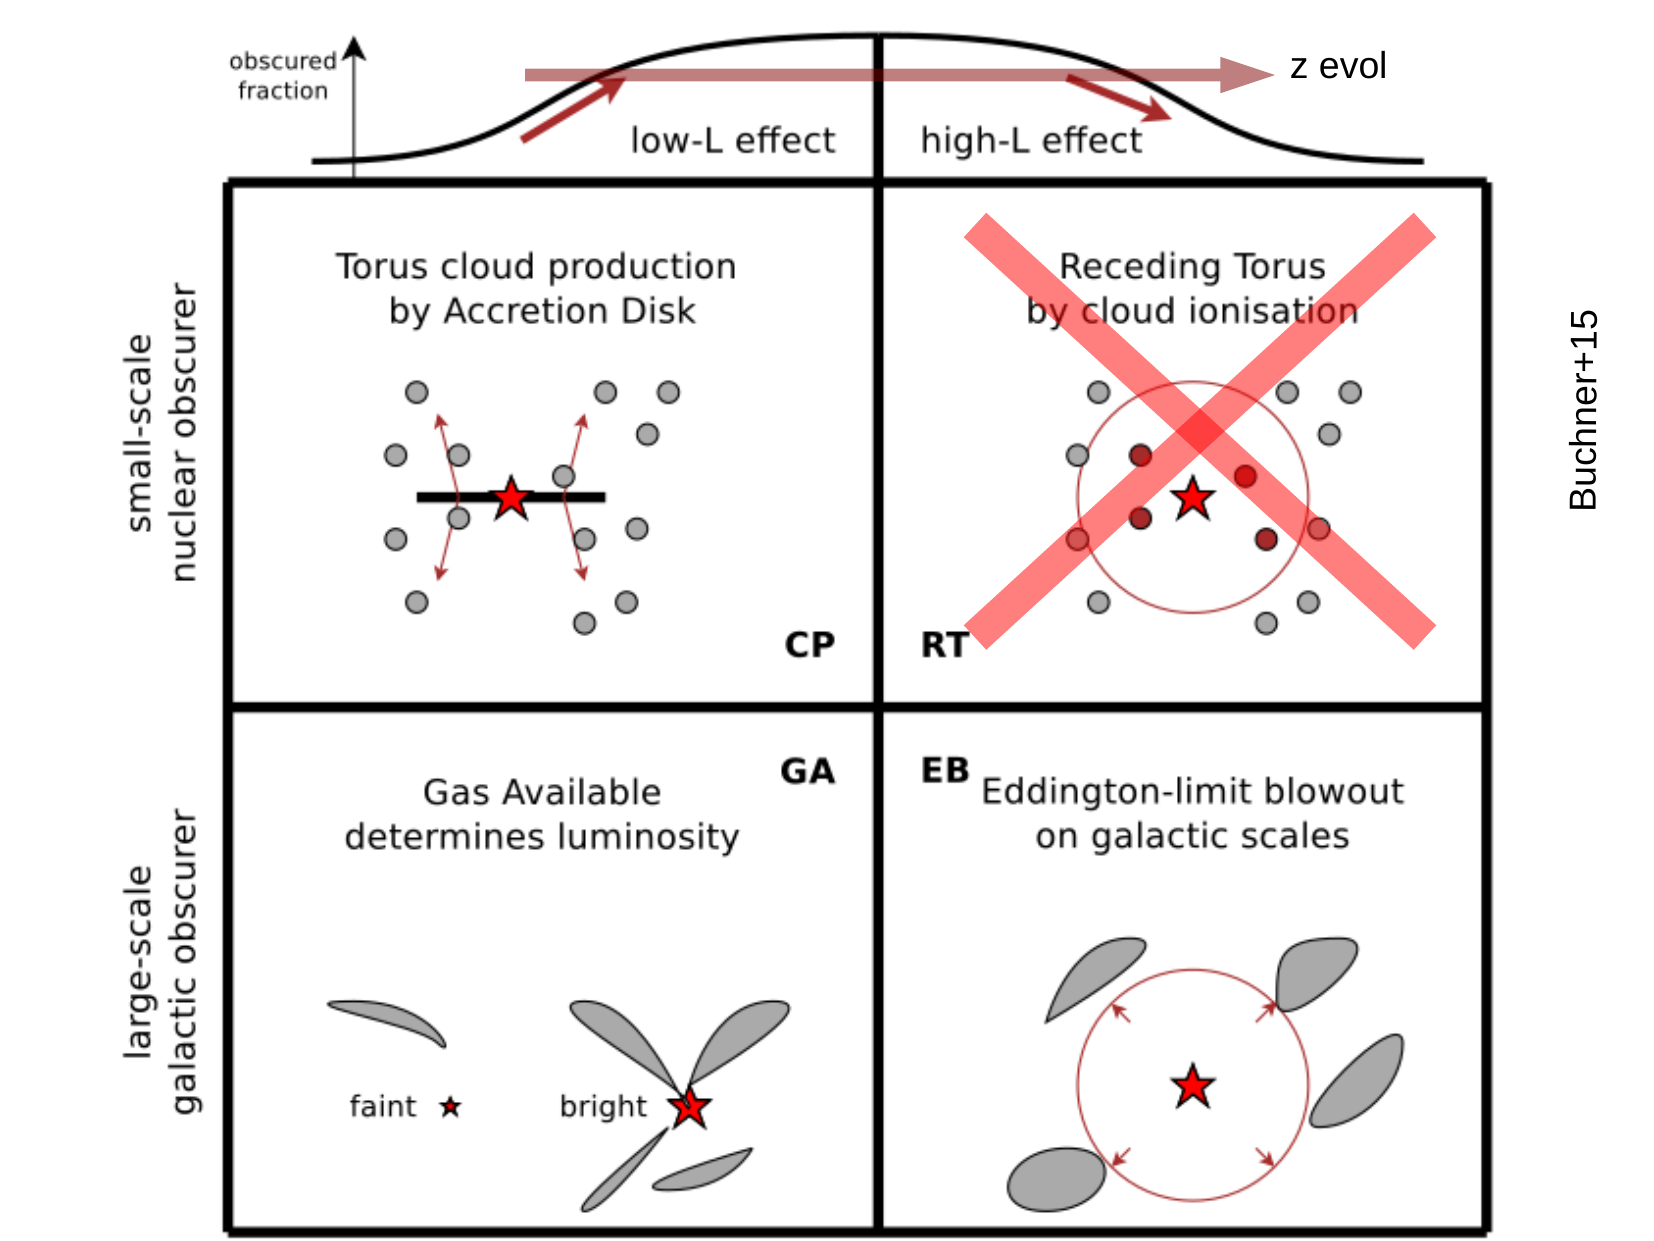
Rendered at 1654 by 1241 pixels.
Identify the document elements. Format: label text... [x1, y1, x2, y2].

text_box Buchner+15 [1554, 224, 1613, 563]
text_box z evol [1275, 37, 1463, 95]
picture [90, 14, 1521, 1241]
